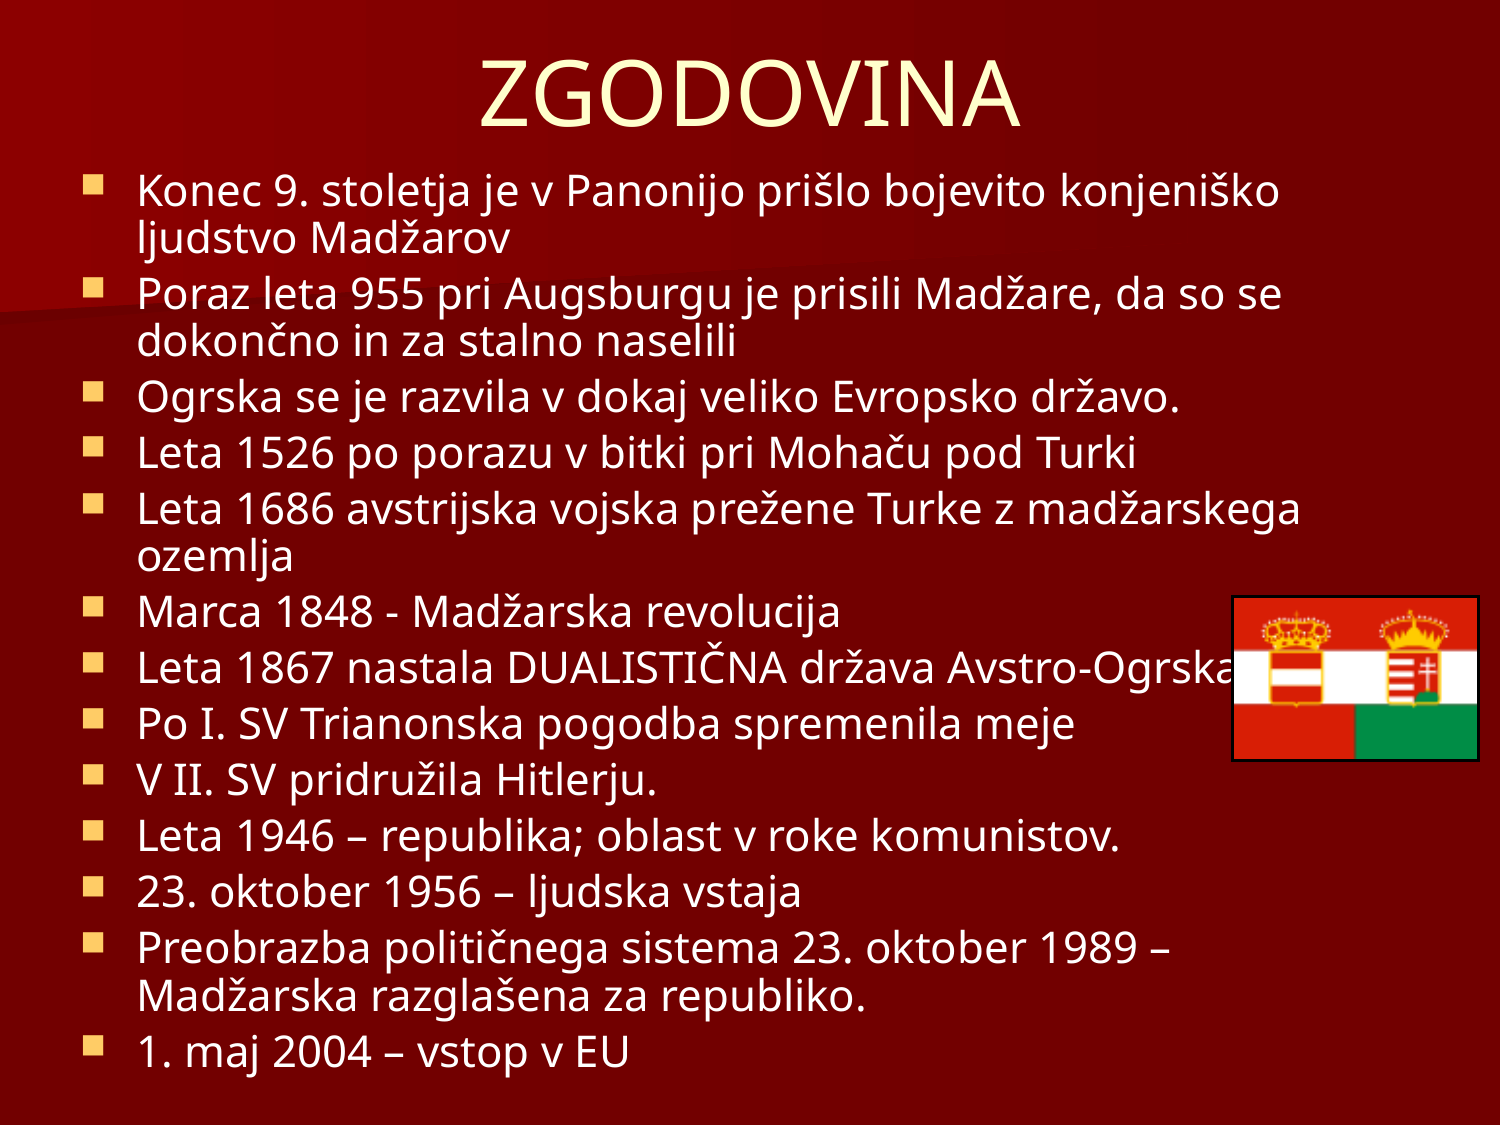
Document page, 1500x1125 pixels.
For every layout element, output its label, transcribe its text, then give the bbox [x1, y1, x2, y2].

picture [1234, 597, 1477, 759]
list Konec 9. stoletja je v Panonijo prišlo bojevito konjeniško ljudstvo Madžarov Poraz leta 955 pri Augsburgu je prisili Madžare, da so se dokončno in za stalno naselili Ogrska se je razvila v dokaj veliko Evropsko državo. Leta 1526 po porazu v bitki pri Mohaču pod Turki Leta 1686 avstrijska vojska prežene Turke z madžarskega ozemlja Marca 1848 - Madžarska revolucija Leta 1867 nastala DUALISTIČNA država Avstro-Ogrska Po I. SV Trianonska pogodba spremenila meje V II. SV pridružila Hitlerju. Leta 1946 – republika; oblast v roke komunistov. 23. oktober 1956 – ljudska vstaja Preobrazba političnega sistema 23. oktober 1989 – Madžarska razglašena za republiko. 1. maj 2004 – vstop v EU [64, 160, 1415, 1125]
title ZGODOVINA [75, 0, 1425, 184]
